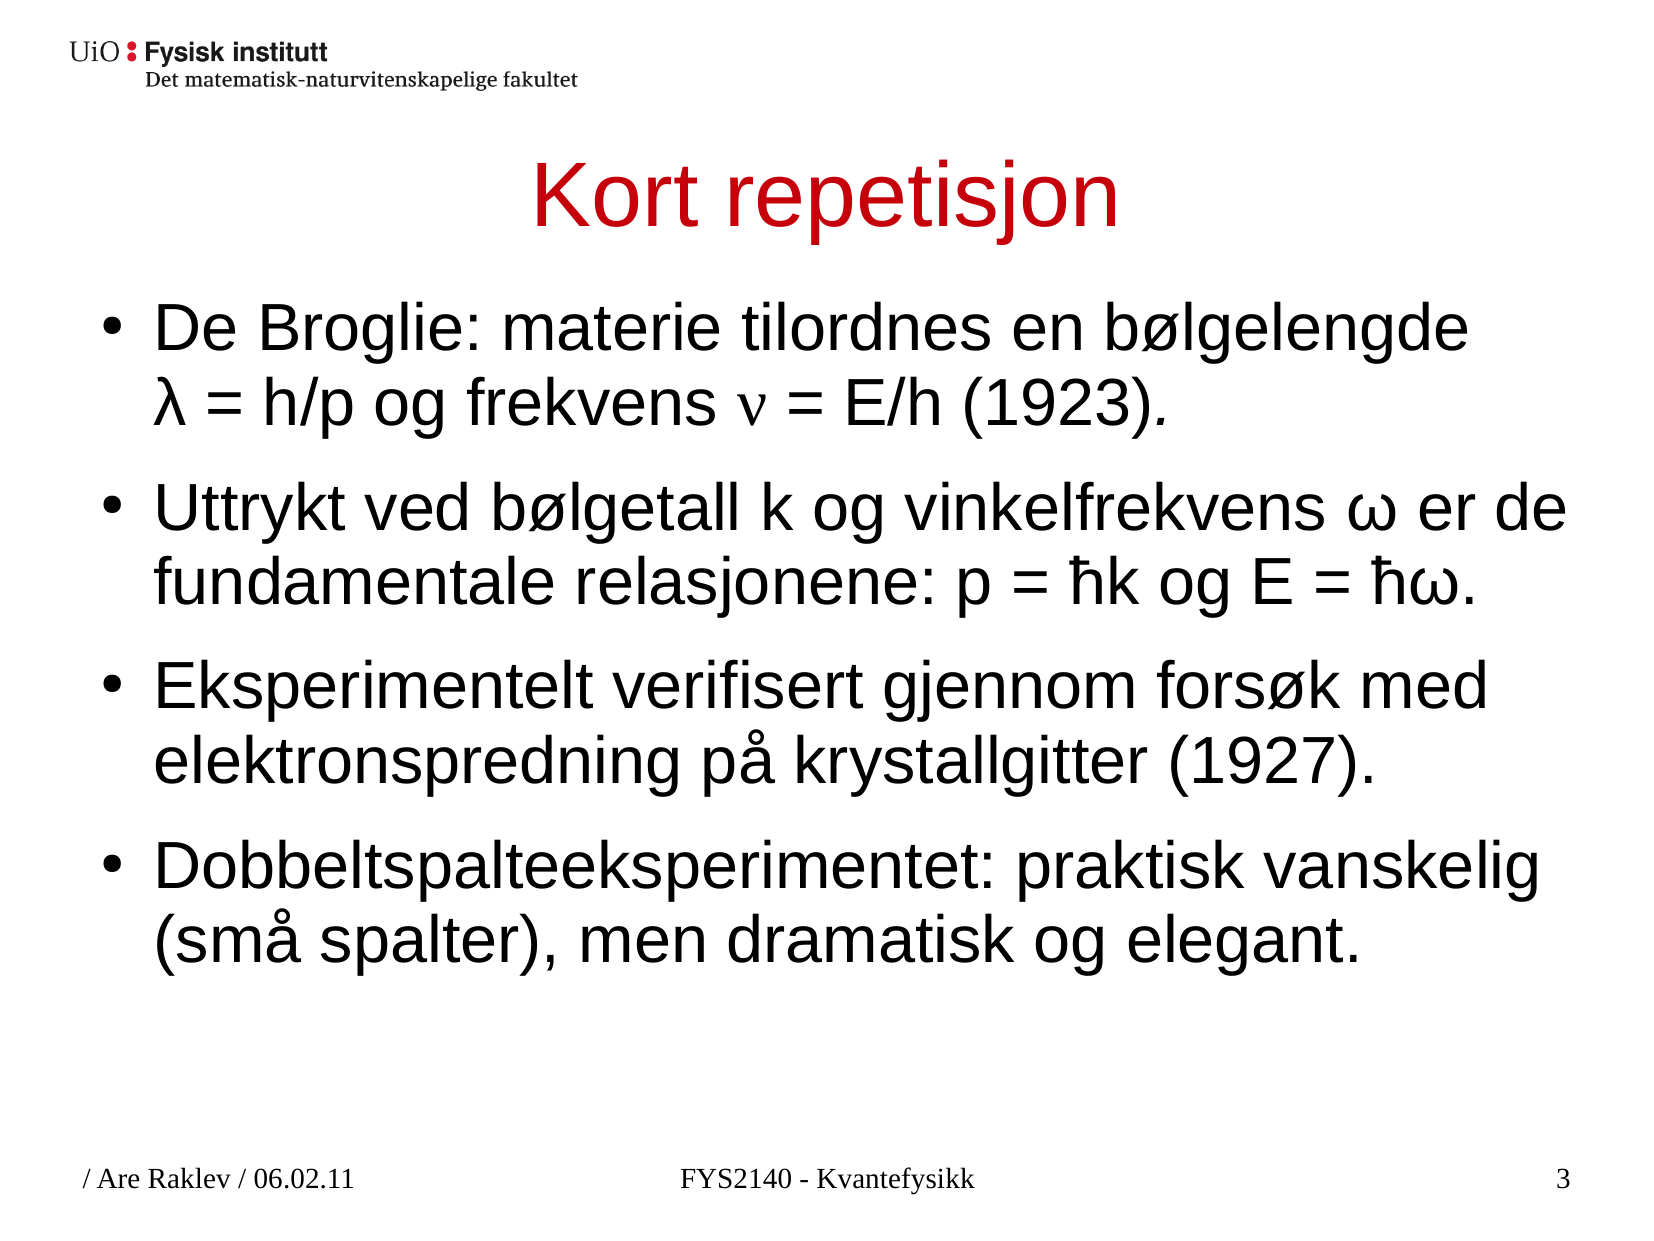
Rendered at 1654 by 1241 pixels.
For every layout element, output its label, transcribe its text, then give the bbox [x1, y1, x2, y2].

title Kort repetisjon [82, 90, 1571, 290]
picture [68, 37, 581, 93]
list De Broglie: materie tilordnes en bølgelengde λ = h/p og frekvens ν = E/h (1923). Uttrykt ved bølgetall k og vinkelfrekvens ω er de fundamentale relasjonene: p = ħk og E = ħω. Eksperimentelt verifisert gjennom forsøk med elektronspredning på krystallgitter (1927). Dobbeltspalteeksperimentet: praktisk vanskelig (små spalter), men dramatisk og elegant. [82, 290, 1613, 1094]
